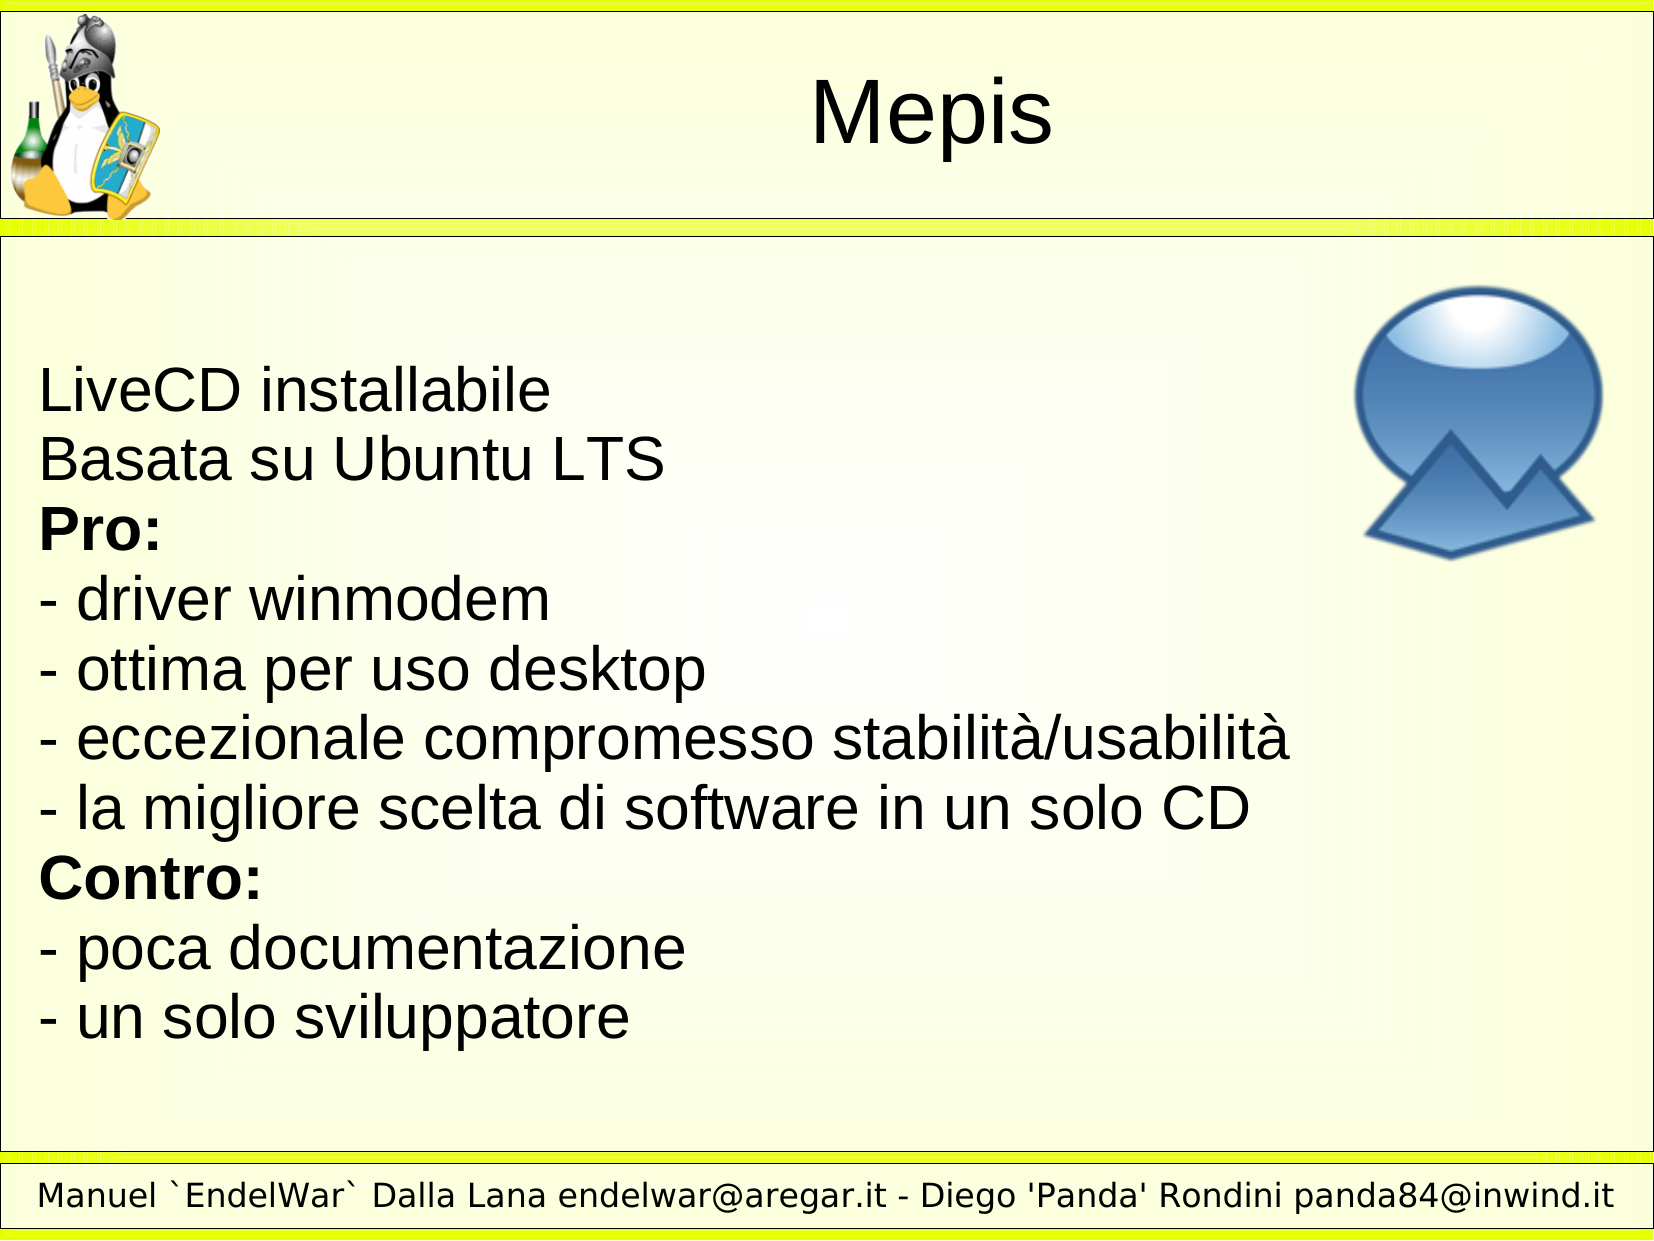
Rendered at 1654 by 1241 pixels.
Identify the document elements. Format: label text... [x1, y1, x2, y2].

picture [11, 14, 160, 220]
title Mepis [228, 31, 1636, 194]
subtitle LiveCD installabile Basata su Ubuntu LTS Pro: - driver winmodem - ottima per uso desktop - eccezionale compromesso stabilità/usabilità - la migliore scelta di software in un solo CD Contro: - poca documentazione - un solo sviluppatore [20, 273, 1633, 1134]
picture [1346, 277, 1613, 573]
